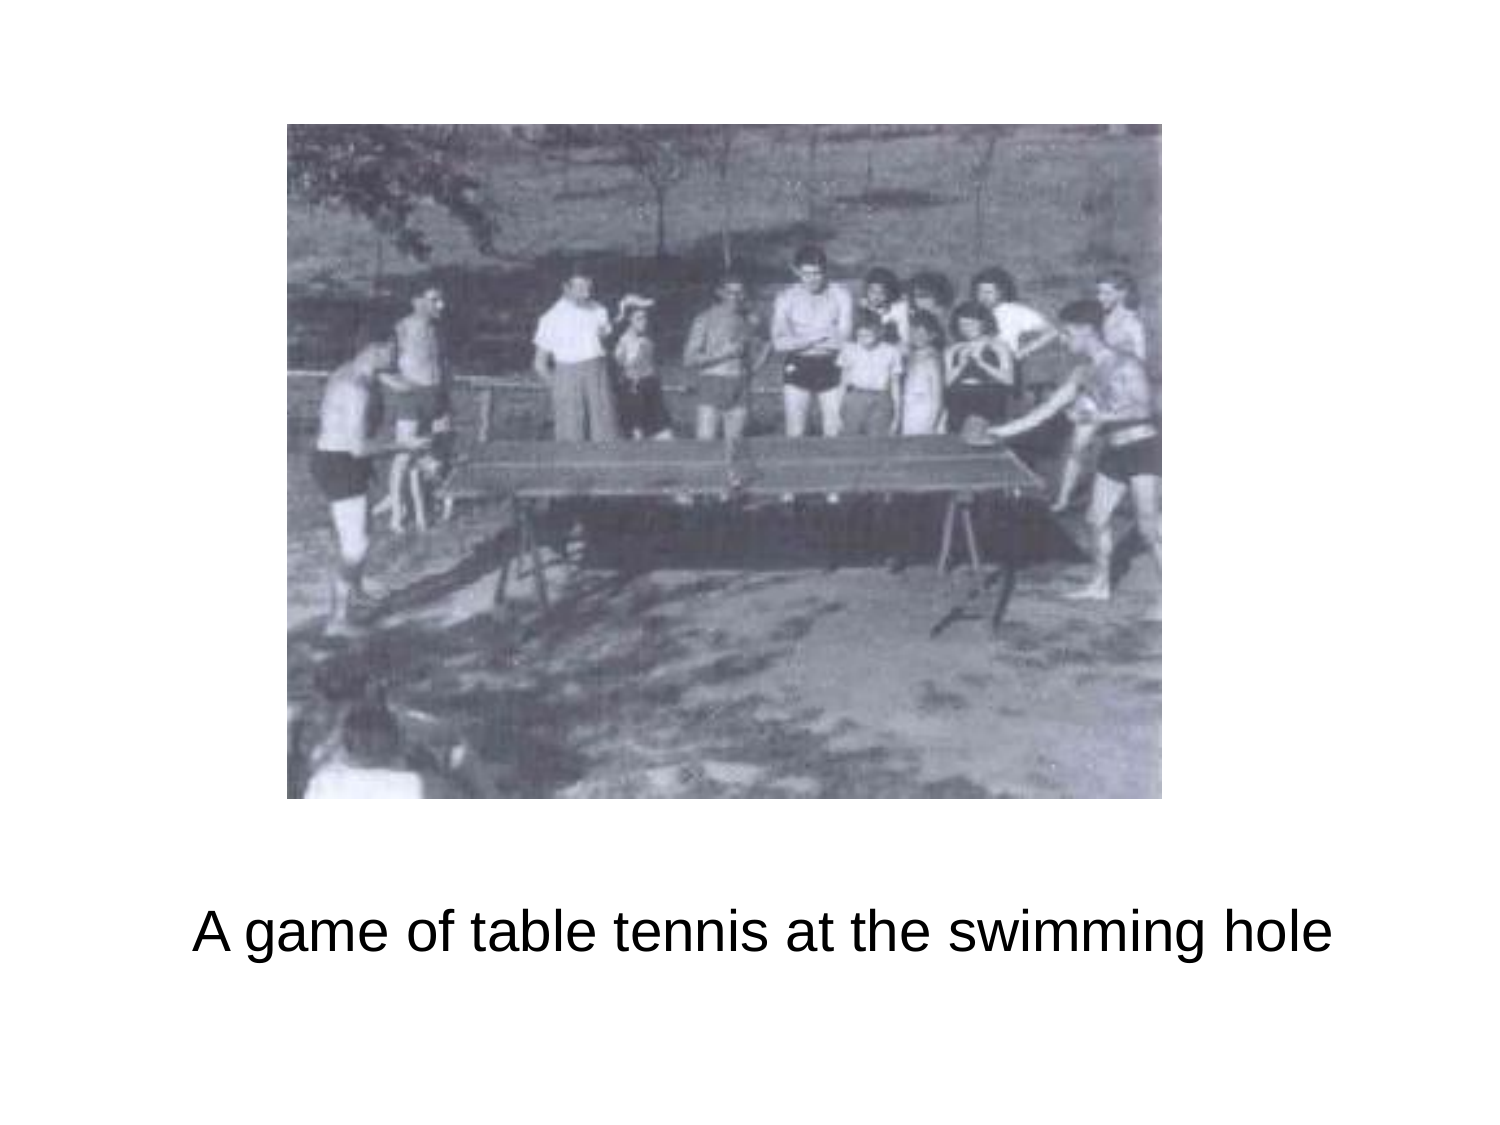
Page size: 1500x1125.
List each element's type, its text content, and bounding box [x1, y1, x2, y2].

picture [287, 124, 1162, 799]
title A game of table tennis at the swimming hole [88, 834, 1439, 1022]
